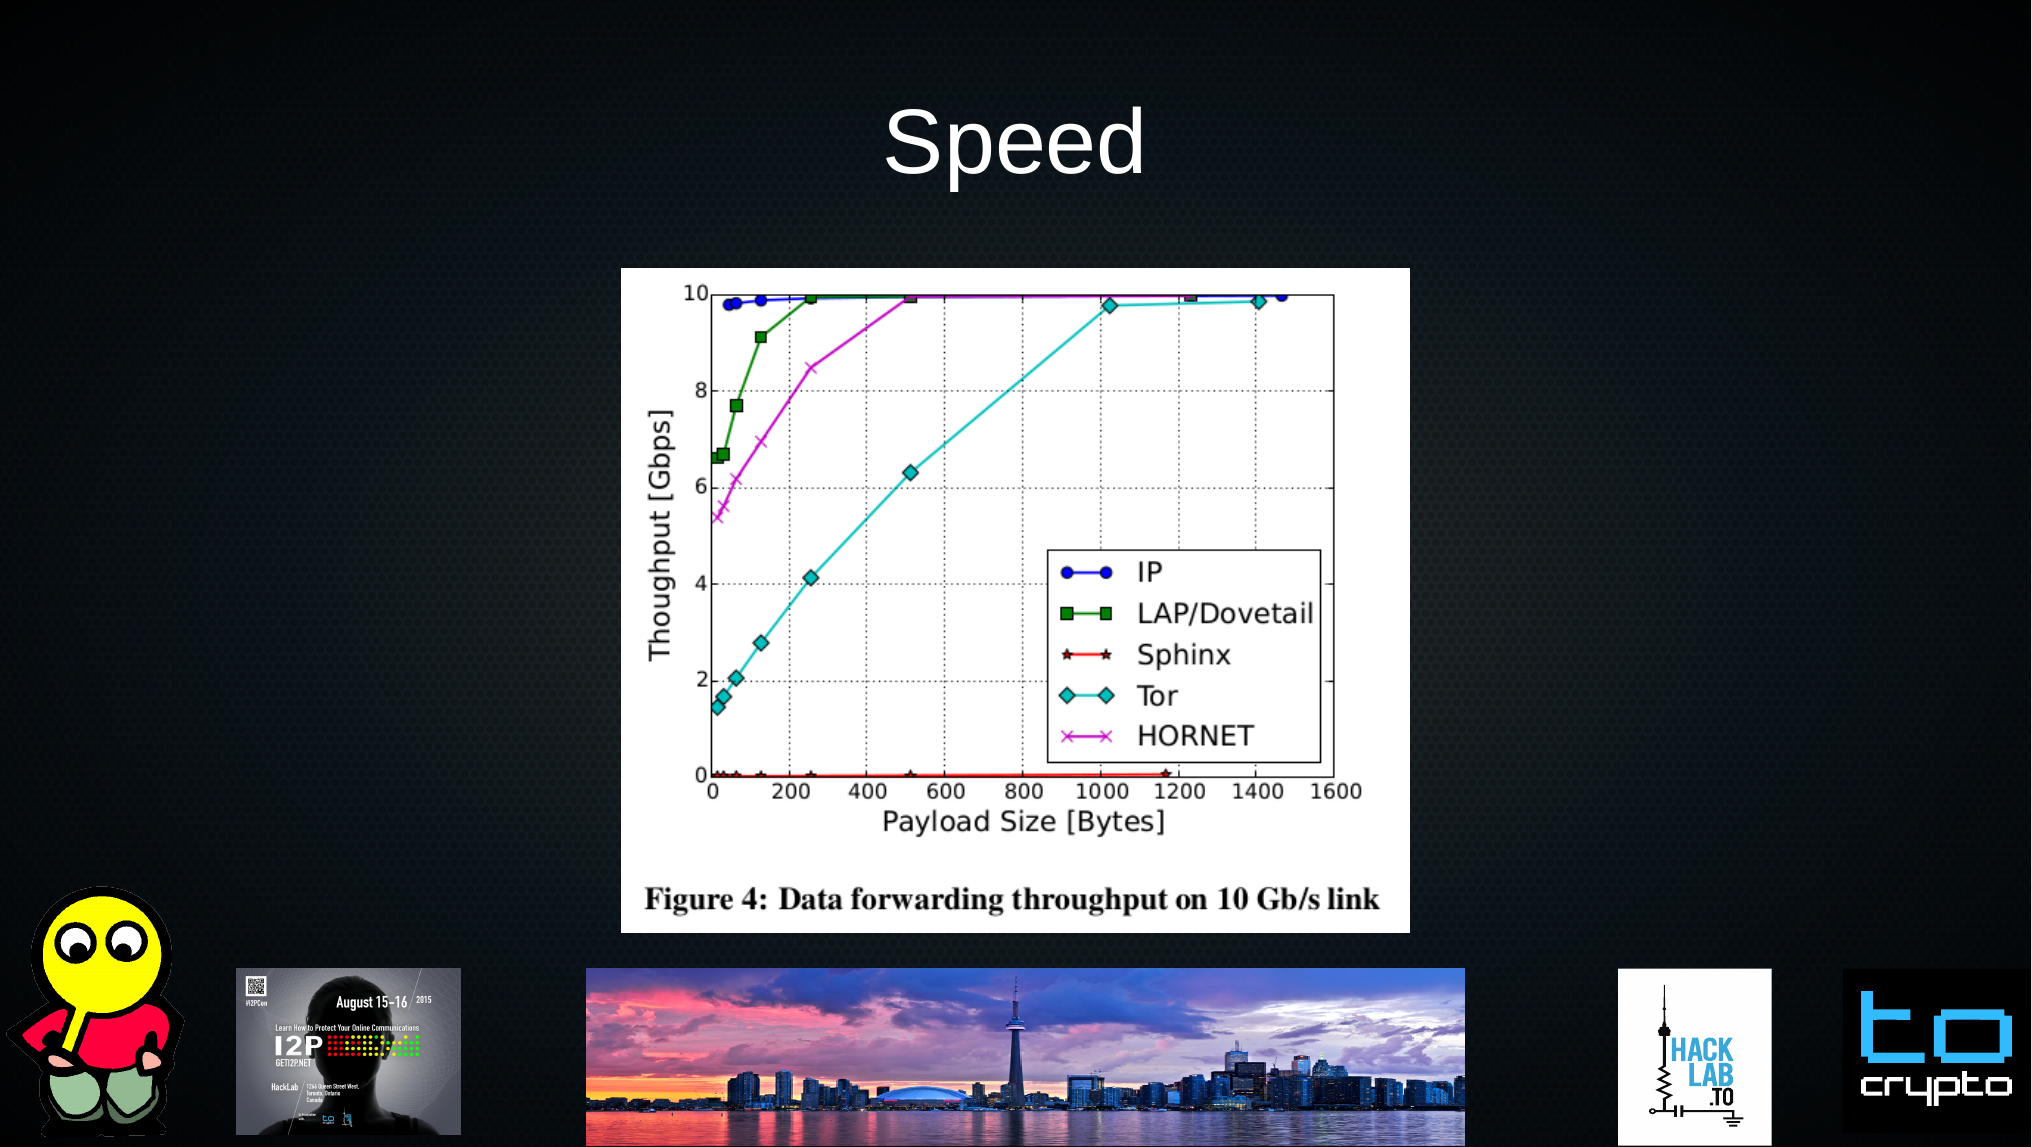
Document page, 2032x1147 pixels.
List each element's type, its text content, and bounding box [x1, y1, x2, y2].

title Speed [101, 45, 1930, 237]
picture [0, 0, 2032, 1147]
